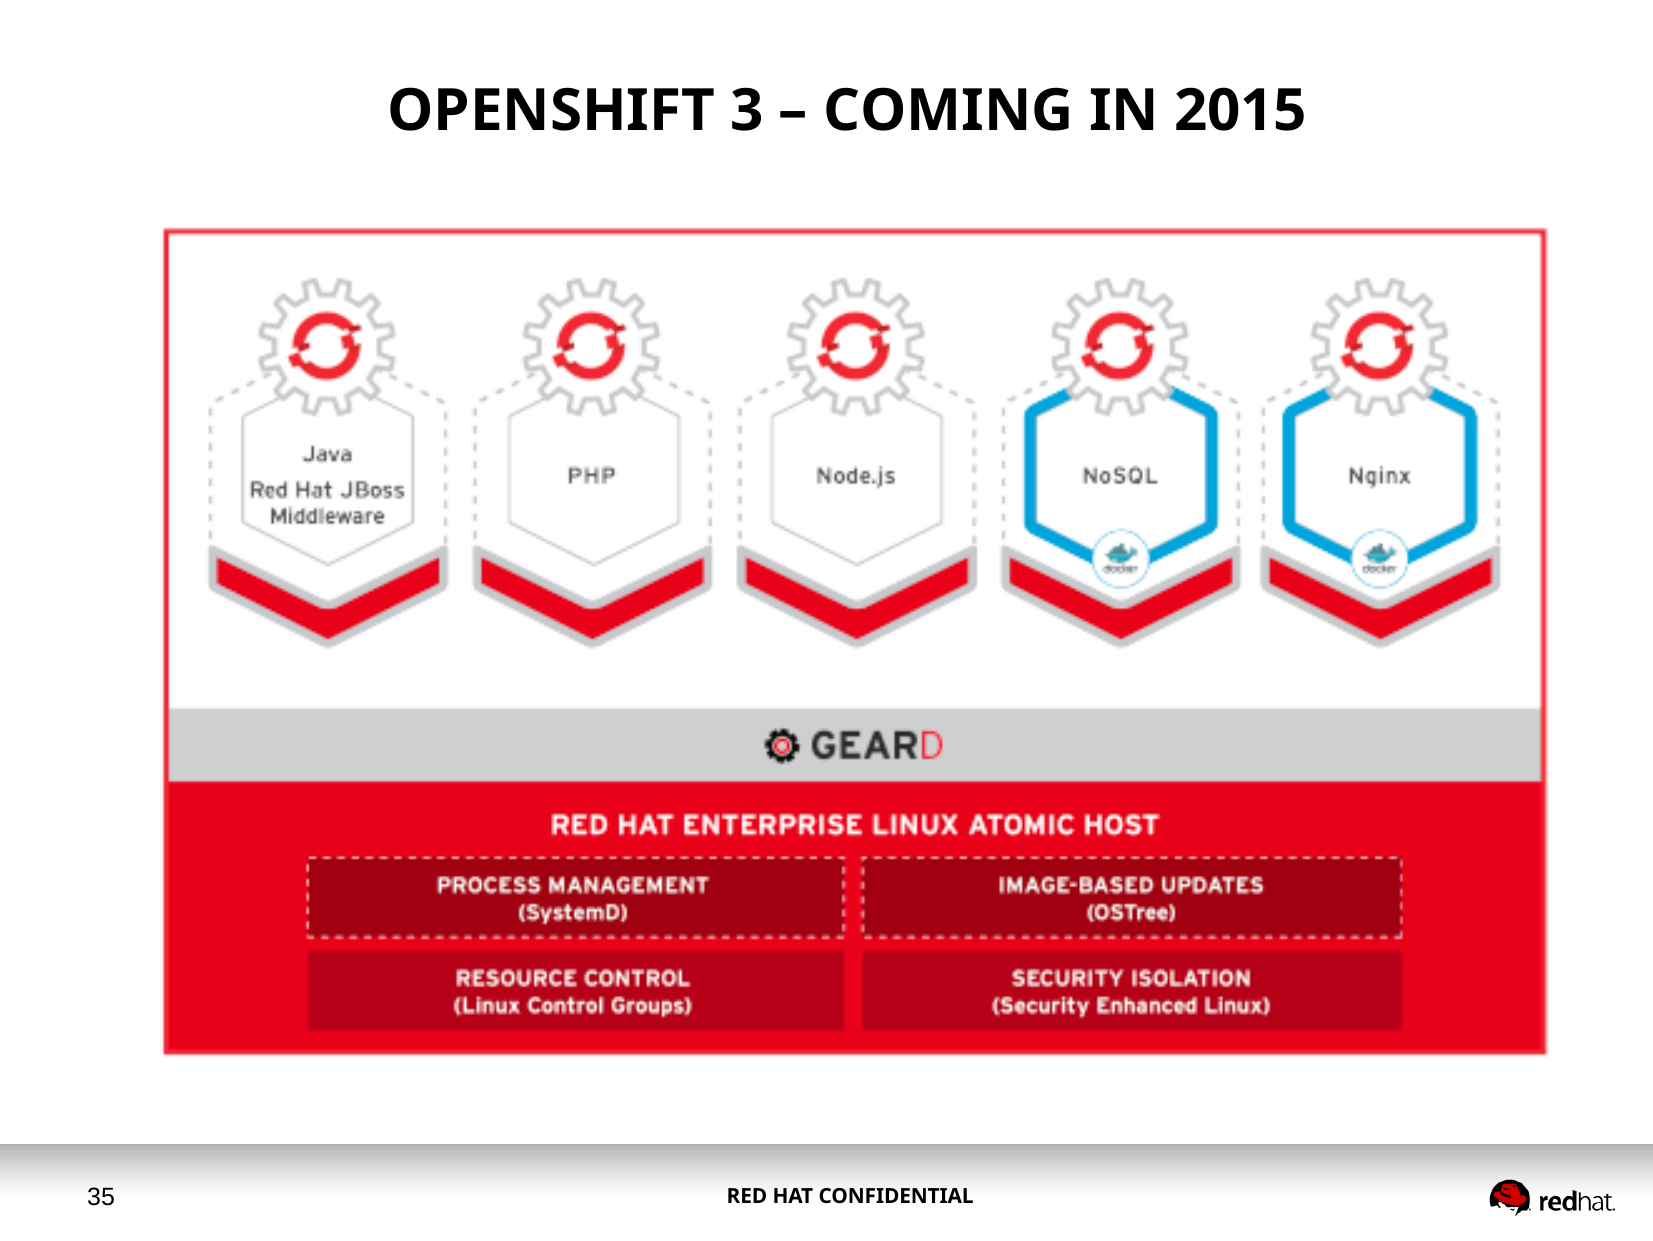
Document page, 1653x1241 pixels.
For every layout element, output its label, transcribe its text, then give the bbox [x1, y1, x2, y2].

text_box OPENSHIFT 3 – COMING IN 2015 [360, 75, 1336, 151]
picture [0, 1144, 1653, 1241]
picture [142, 209, 1561, 1090]
